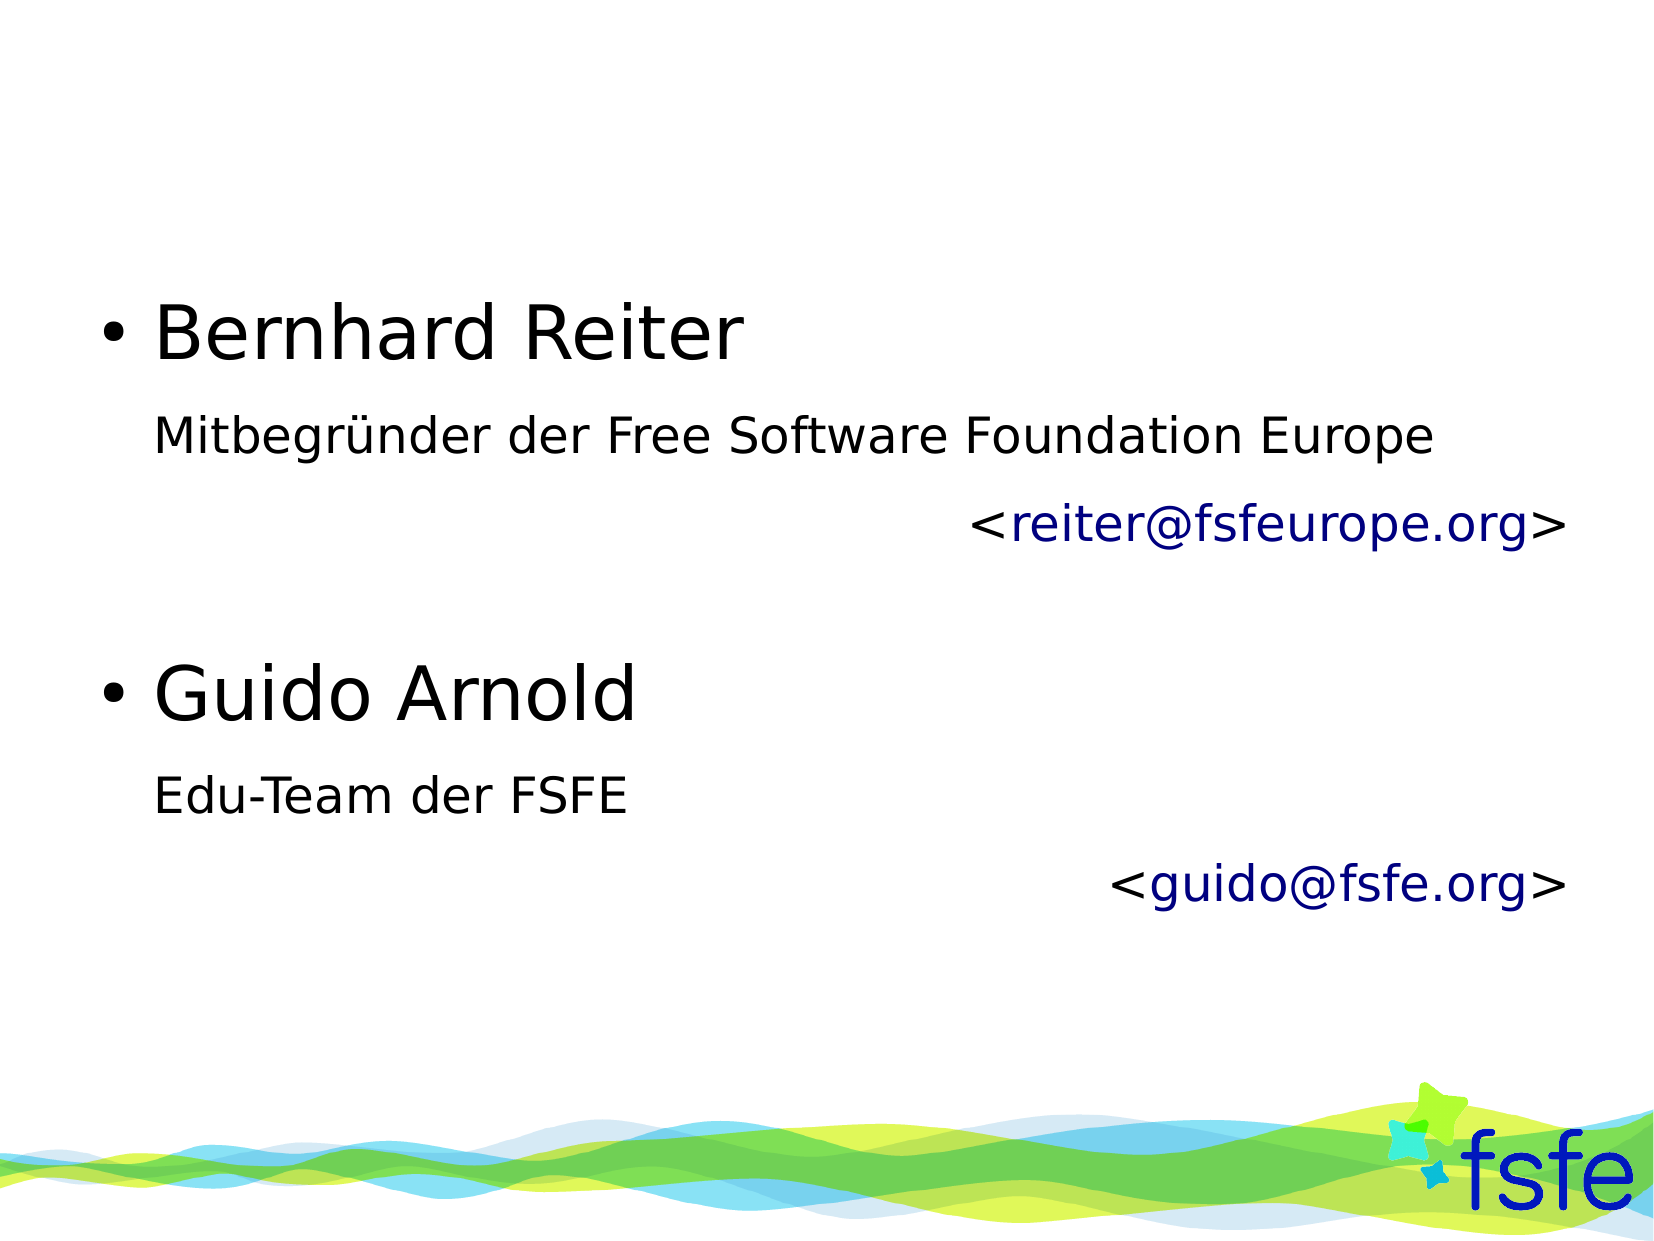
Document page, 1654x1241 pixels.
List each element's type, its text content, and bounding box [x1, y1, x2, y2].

picture [0, 1081, 1654, 1241]
list Bernhard Reiter Mitbegründer der Free Software Foundation Europe <reiter@fsfeurope.org> Guido Arnold Edu-Team der FSFE <guido@fsfe.org> [82, 290, 1571, 1109]
